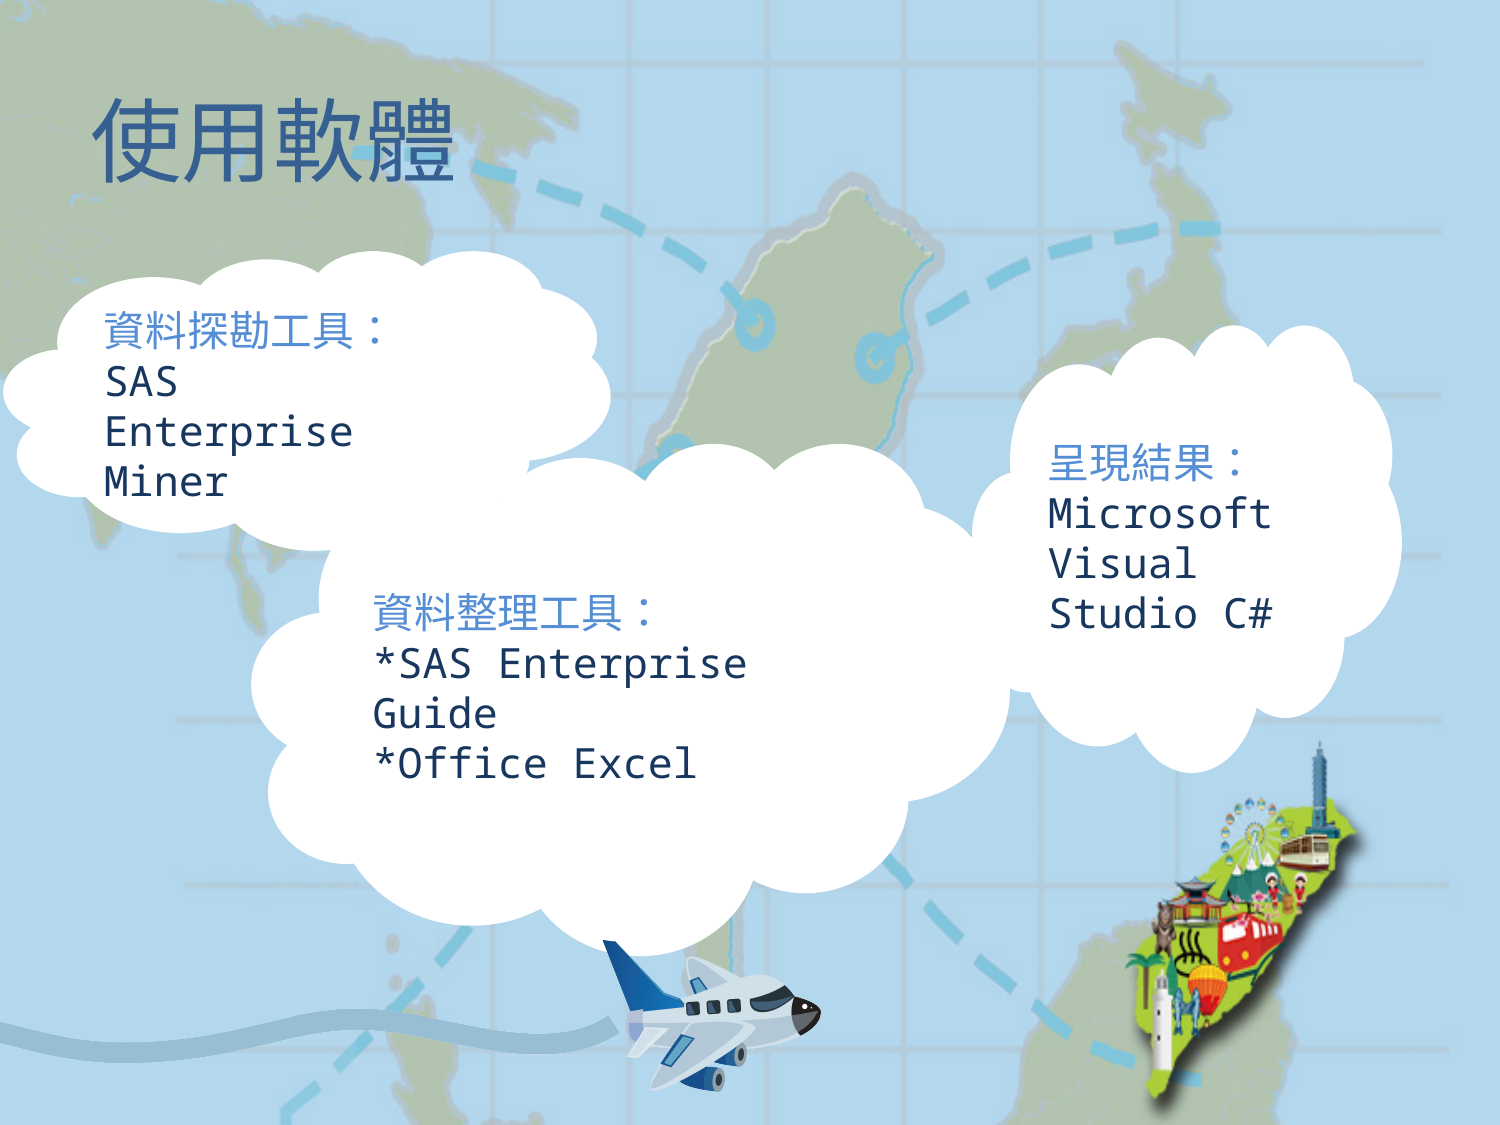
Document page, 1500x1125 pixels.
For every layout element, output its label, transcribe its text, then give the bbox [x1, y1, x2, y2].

title 使用軟體 [75, 45, 1426, 233]
picture [0, 940, 821, 1092]
text_box 資料整理工具： *SAS Enterprise Guide *Office Excel [253, 445, 1008, 940]
text_box 資料探勘工具： SAS Enterprise Miner [5, 253, 609, 549]
text_box 呈現結果： Microsoft Visual Studio C# [974, 327, 1400, 771]
